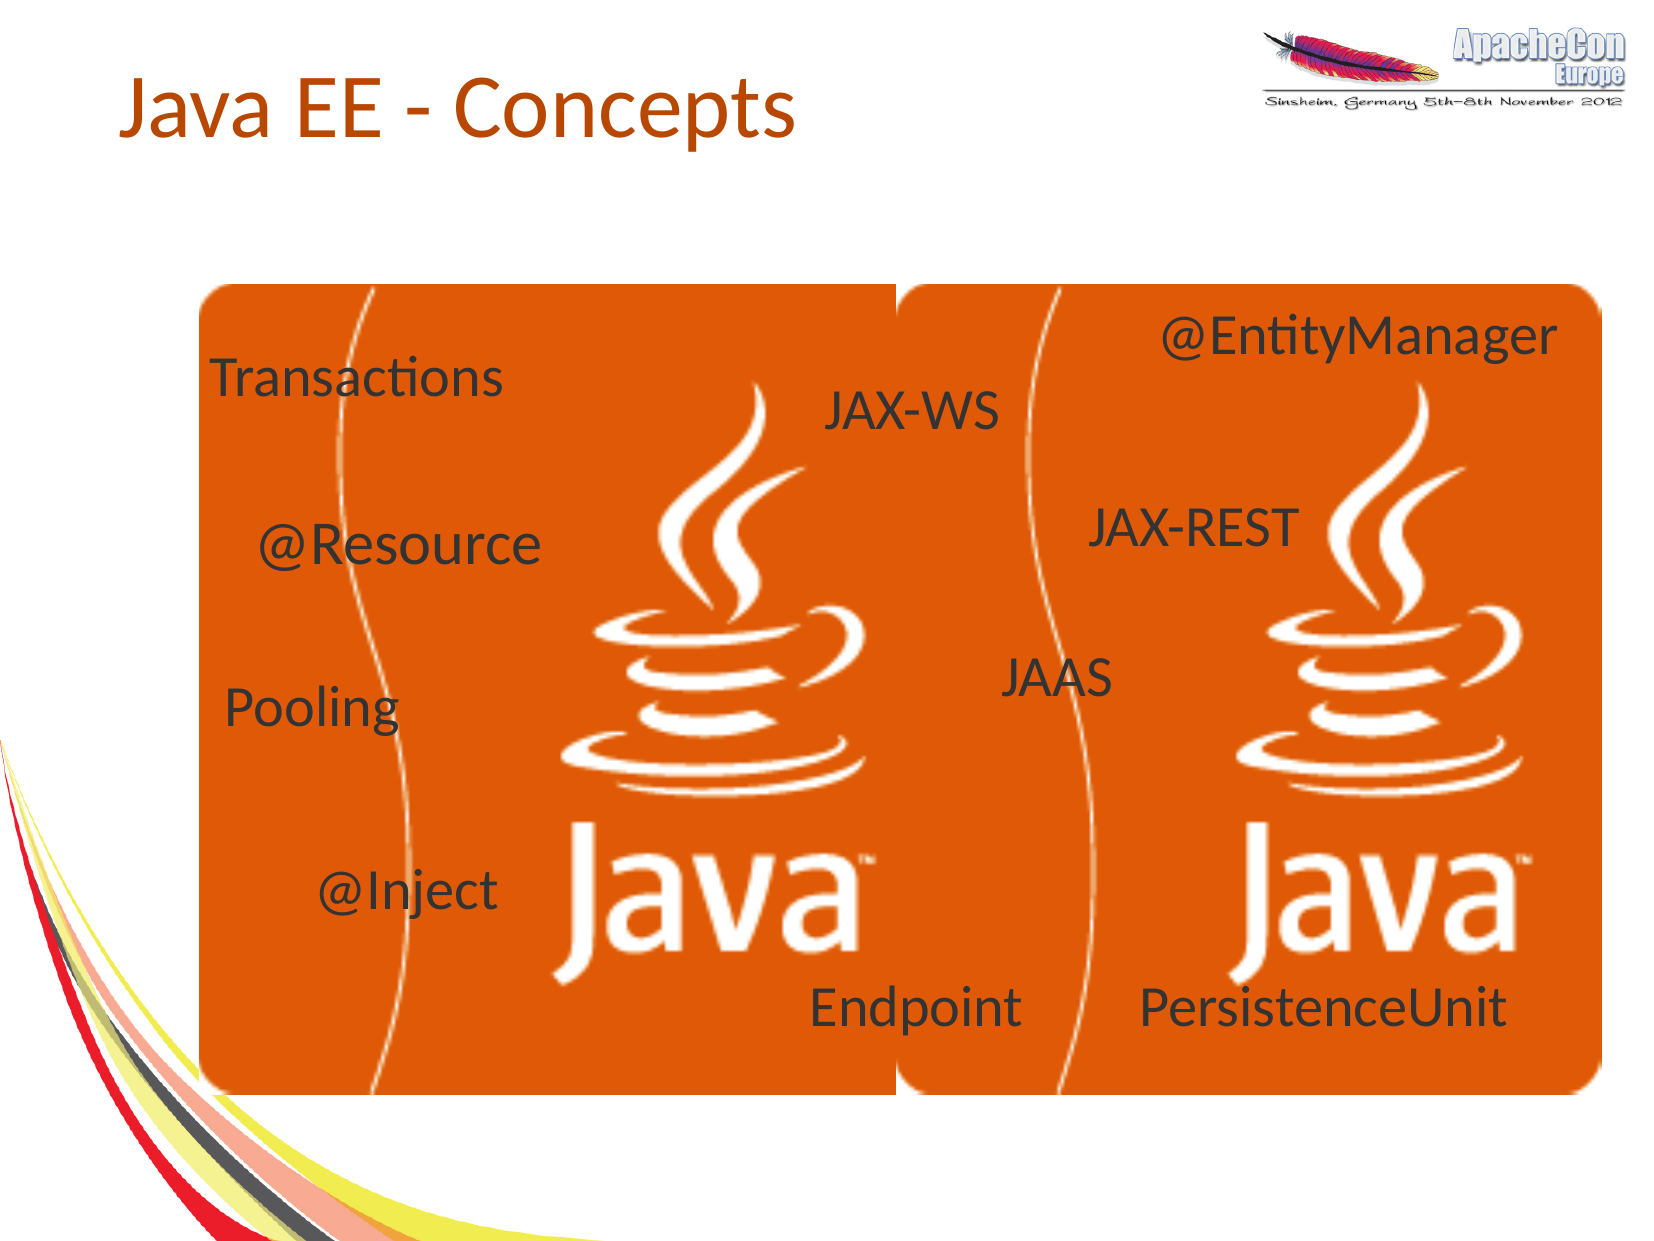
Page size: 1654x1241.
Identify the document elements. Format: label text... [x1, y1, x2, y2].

text_box Transactions [195, 345, 525, 432]
title Java EE - Concepts [59, 59, 1418, 171]
text_box PersistenceUnit [1125, 975, 1528, 1062]
text_box JAAS [986, 645, 1130, 732]
text_box Pooling [210, 675, 417, 762]
text_box @Inject [300, 858, 515, 946]
text_box JAX-REST [1073, 495, 1320, 582]
text_box @Resource [240, 510, 560, 602]
text_box @EntityManager [1142, 303, 1576, 391]
text_box Endpoint [795, 975, 1040, 1062]
picture [0, 0, 1654, 1241]
text_box JAX-WS [810, 378, 1019, 466]
